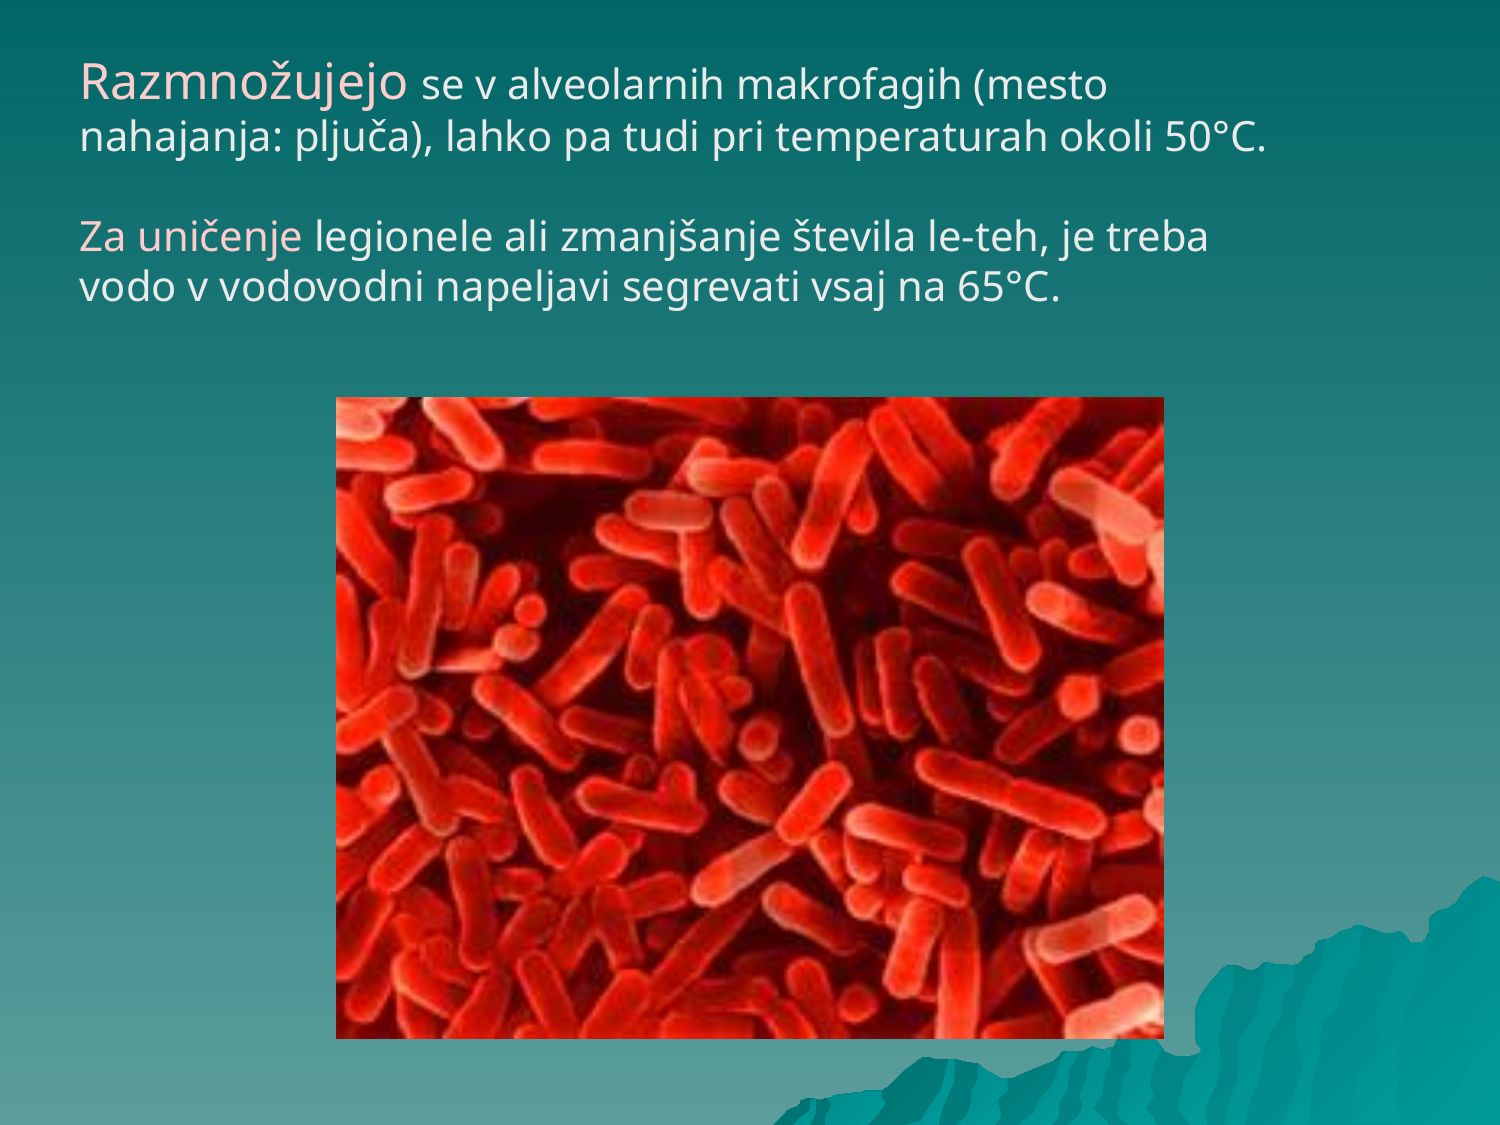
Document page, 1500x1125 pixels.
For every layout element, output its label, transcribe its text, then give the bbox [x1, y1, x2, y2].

picture [336, 397, 1164, 1039]
text_box Razmnožujejo se v alveolarnih makrofagih (mesto nahajanja: pljuča), lahko pa tudi pri temperaturah okoli 50°C. Za uničenje legionele ali zmanjšanje števila le-teh, je treba vodo v vodovodni napeljavi segrevati vsaj na 65°C. [64, 42, 1329, 318]
